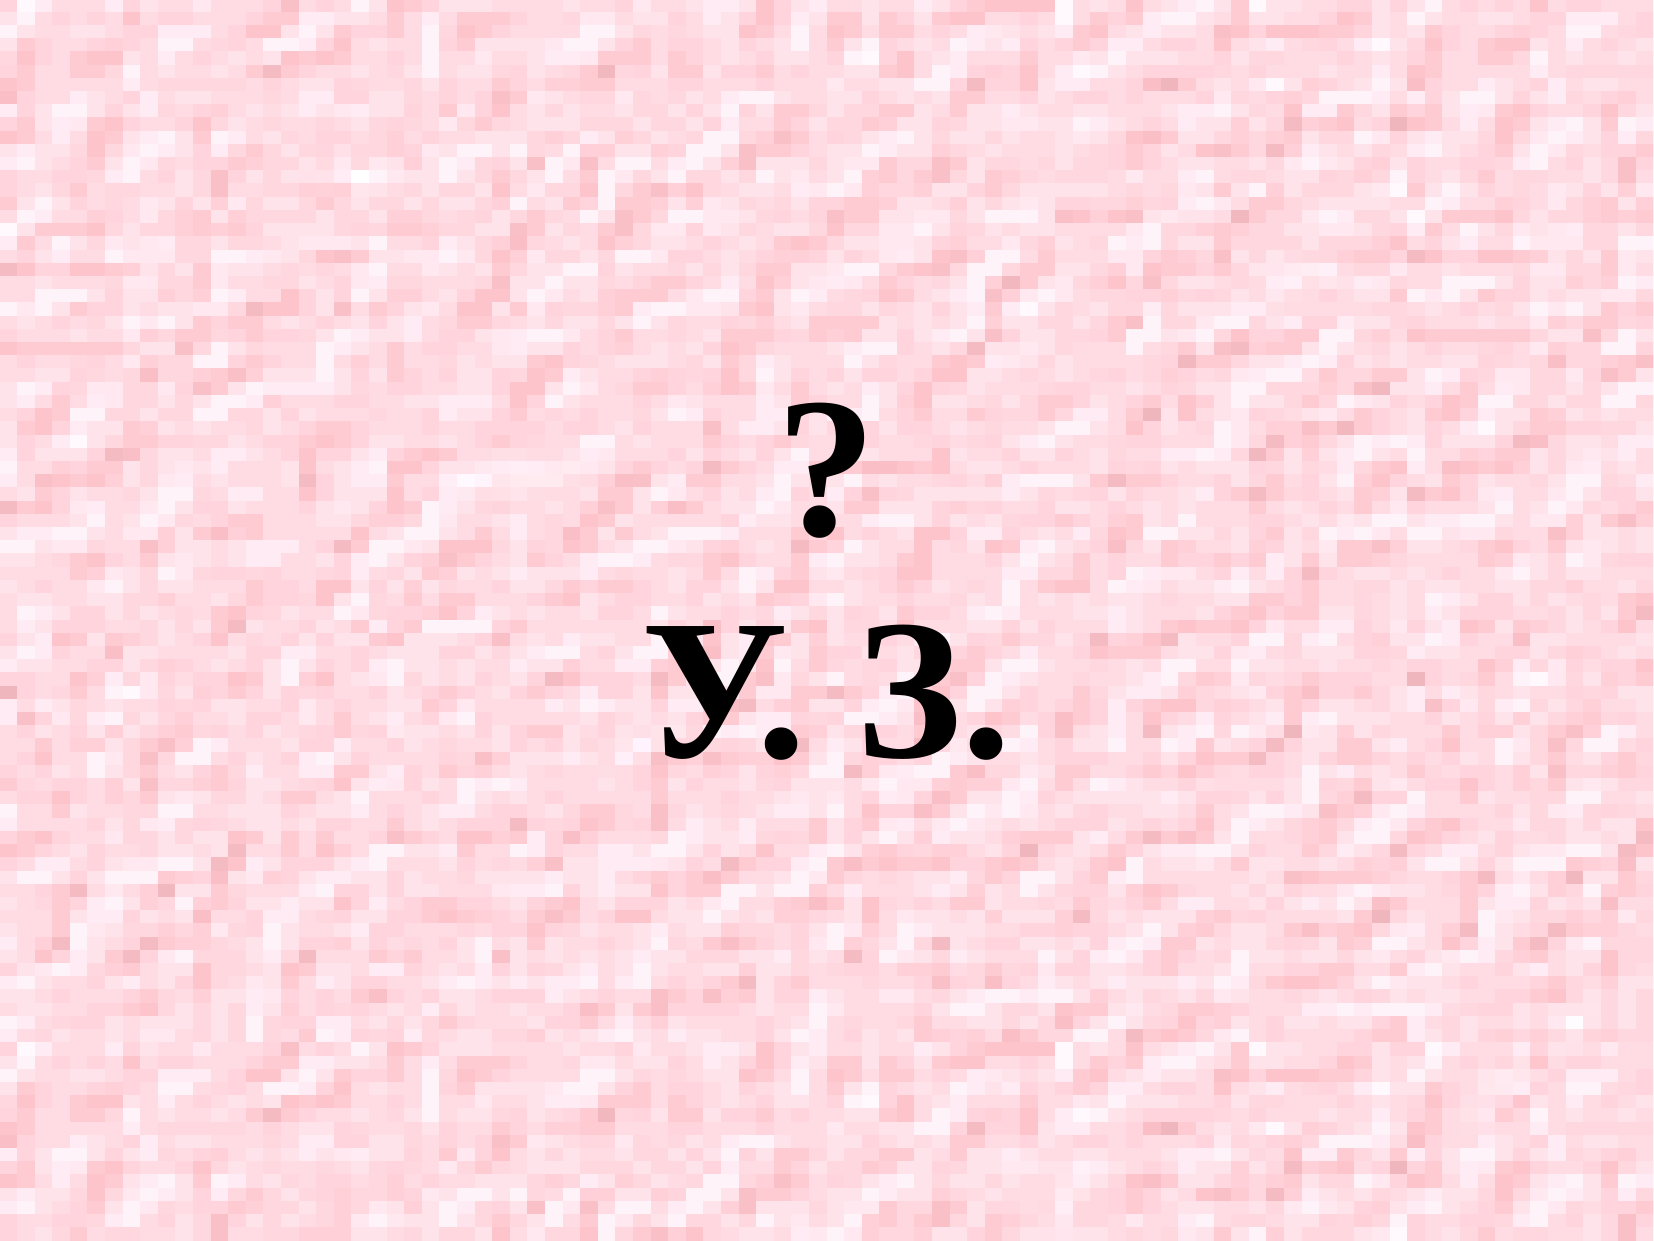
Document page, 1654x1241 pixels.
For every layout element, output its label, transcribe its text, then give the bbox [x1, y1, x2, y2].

picture [0, 0, 1654, 1241]
subtitle ? У. З. [82, 49, 1571, 1109]
